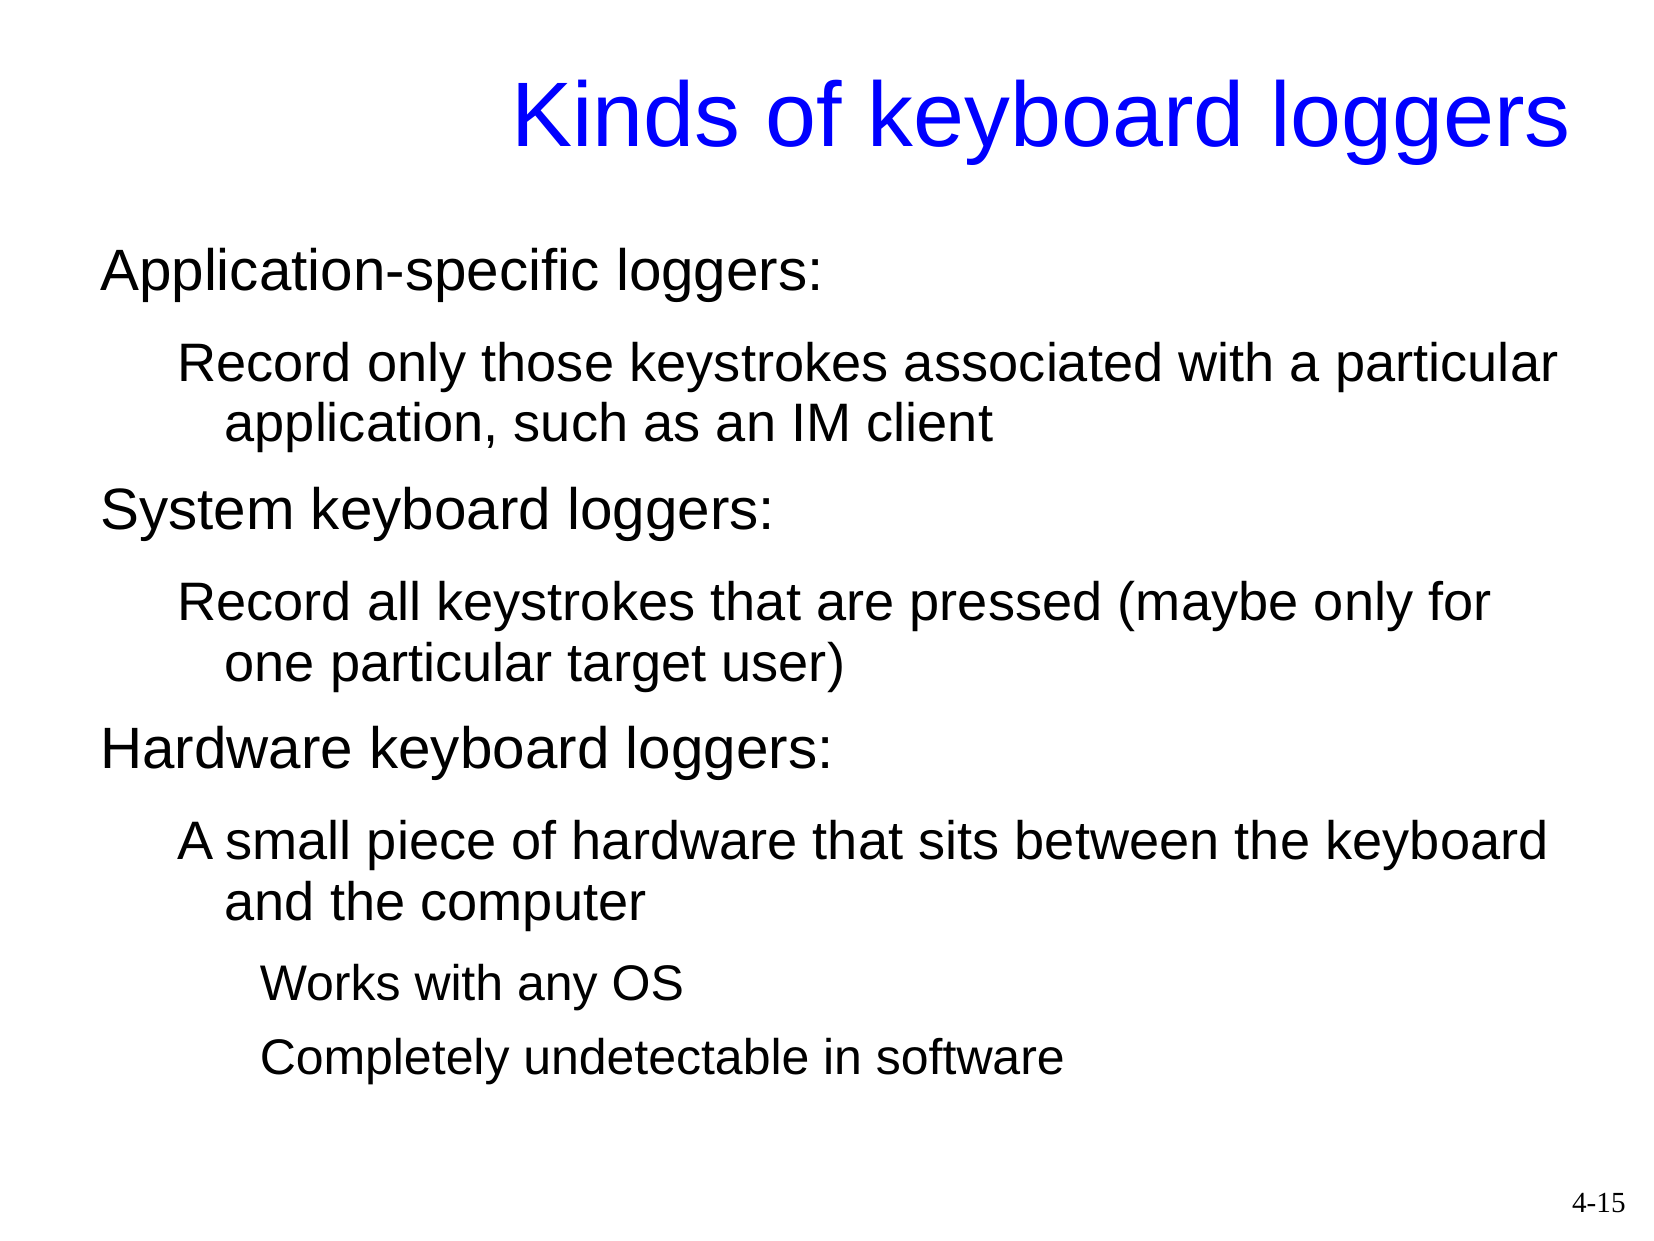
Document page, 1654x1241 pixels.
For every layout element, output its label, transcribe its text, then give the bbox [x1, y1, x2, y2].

list Application-specific loggers: Record only those keystrokes associated with a particular application, such as an IM client System keyboard loggers: Record all keystrokes that are pressed (maybe only for one particular target user) Hardware keyboard loggers: A small piece of hardware that sits between the keyboard and the computer Works with any OS Completely undetectable in software [82, 237, 1571, 1156]
title Kinds of keyboard loggers [84, 18, 1573, 211]
